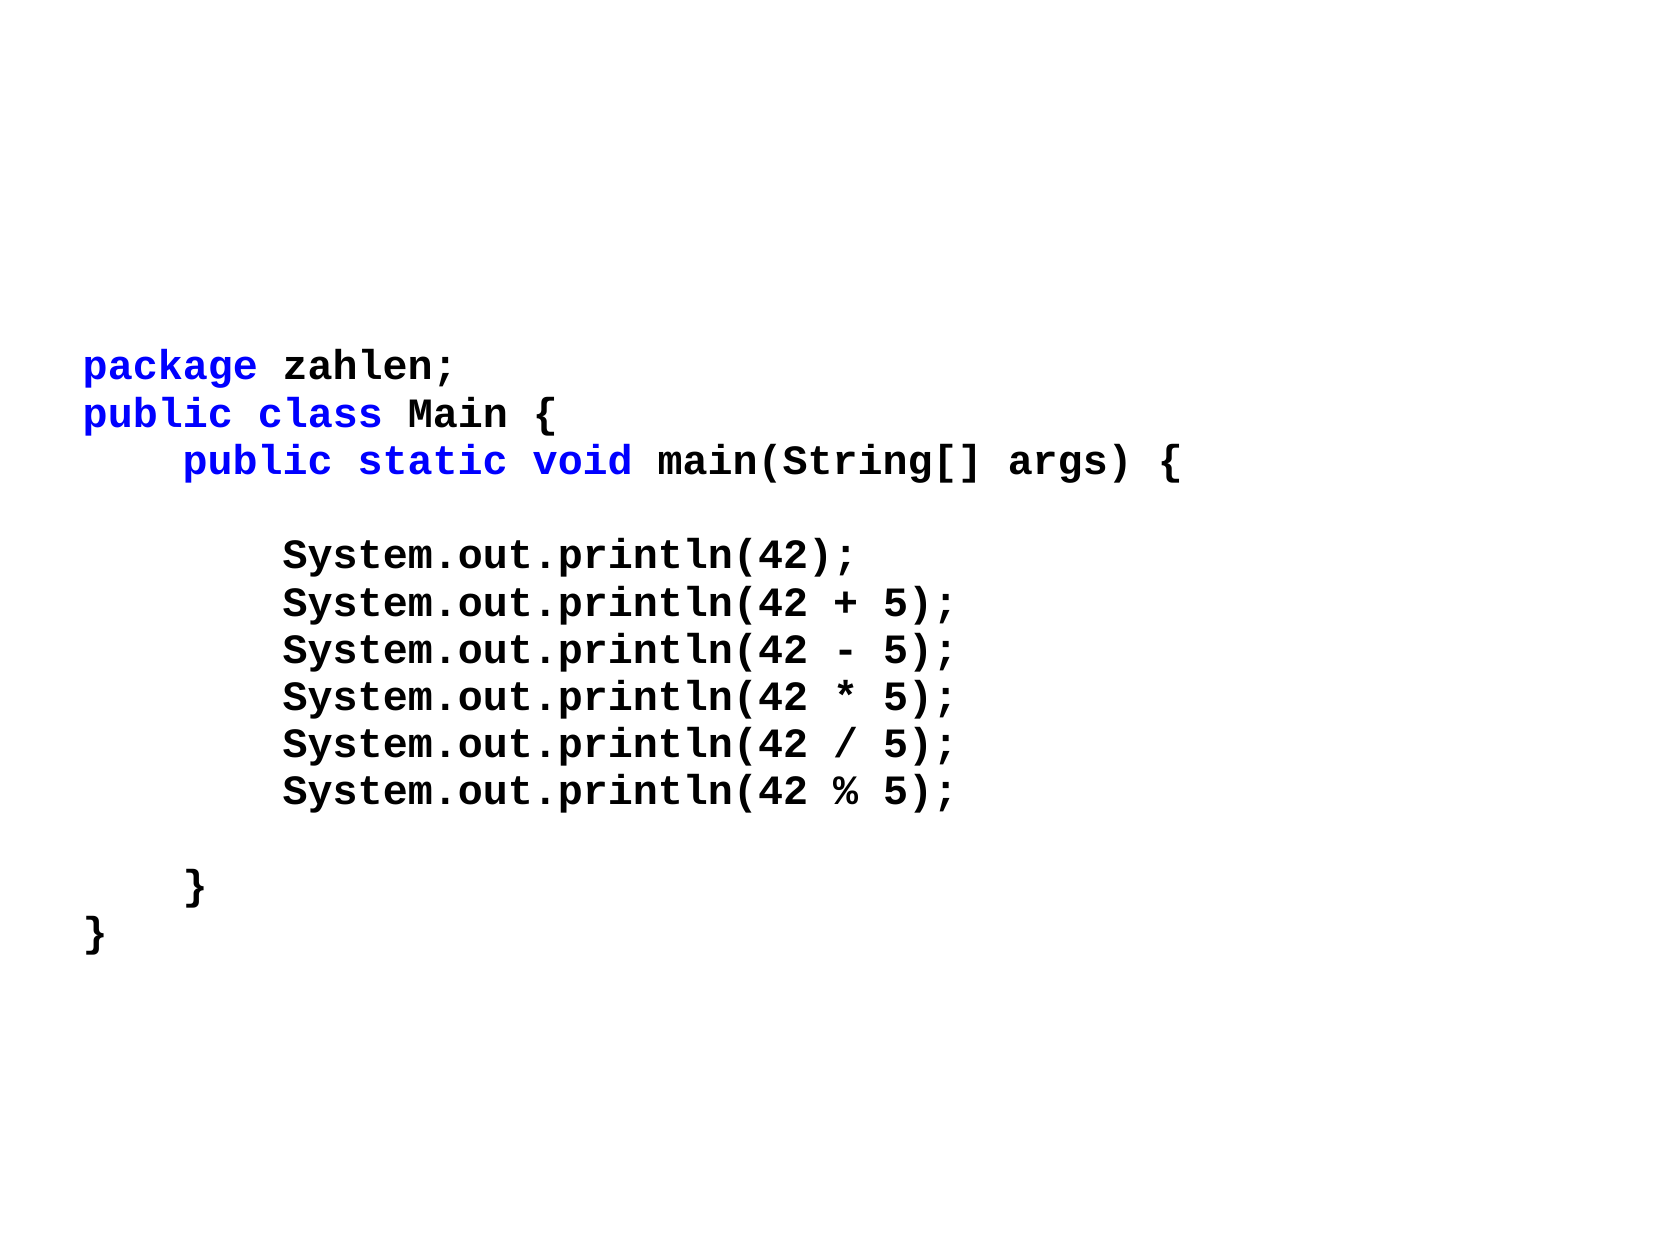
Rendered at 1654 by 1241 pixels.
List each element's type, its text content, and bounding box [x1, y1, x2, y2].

subtitle package zahlen; public class Main { public static void main(String[] args) { System.out.println(42); System.out.println(42 + 5); System.out.println(42 - 5); System.out.println(42 * 5); System.out.println(42 / 5); System.out.println(42 % 5); } } [82, 297, 1571, 1102]
